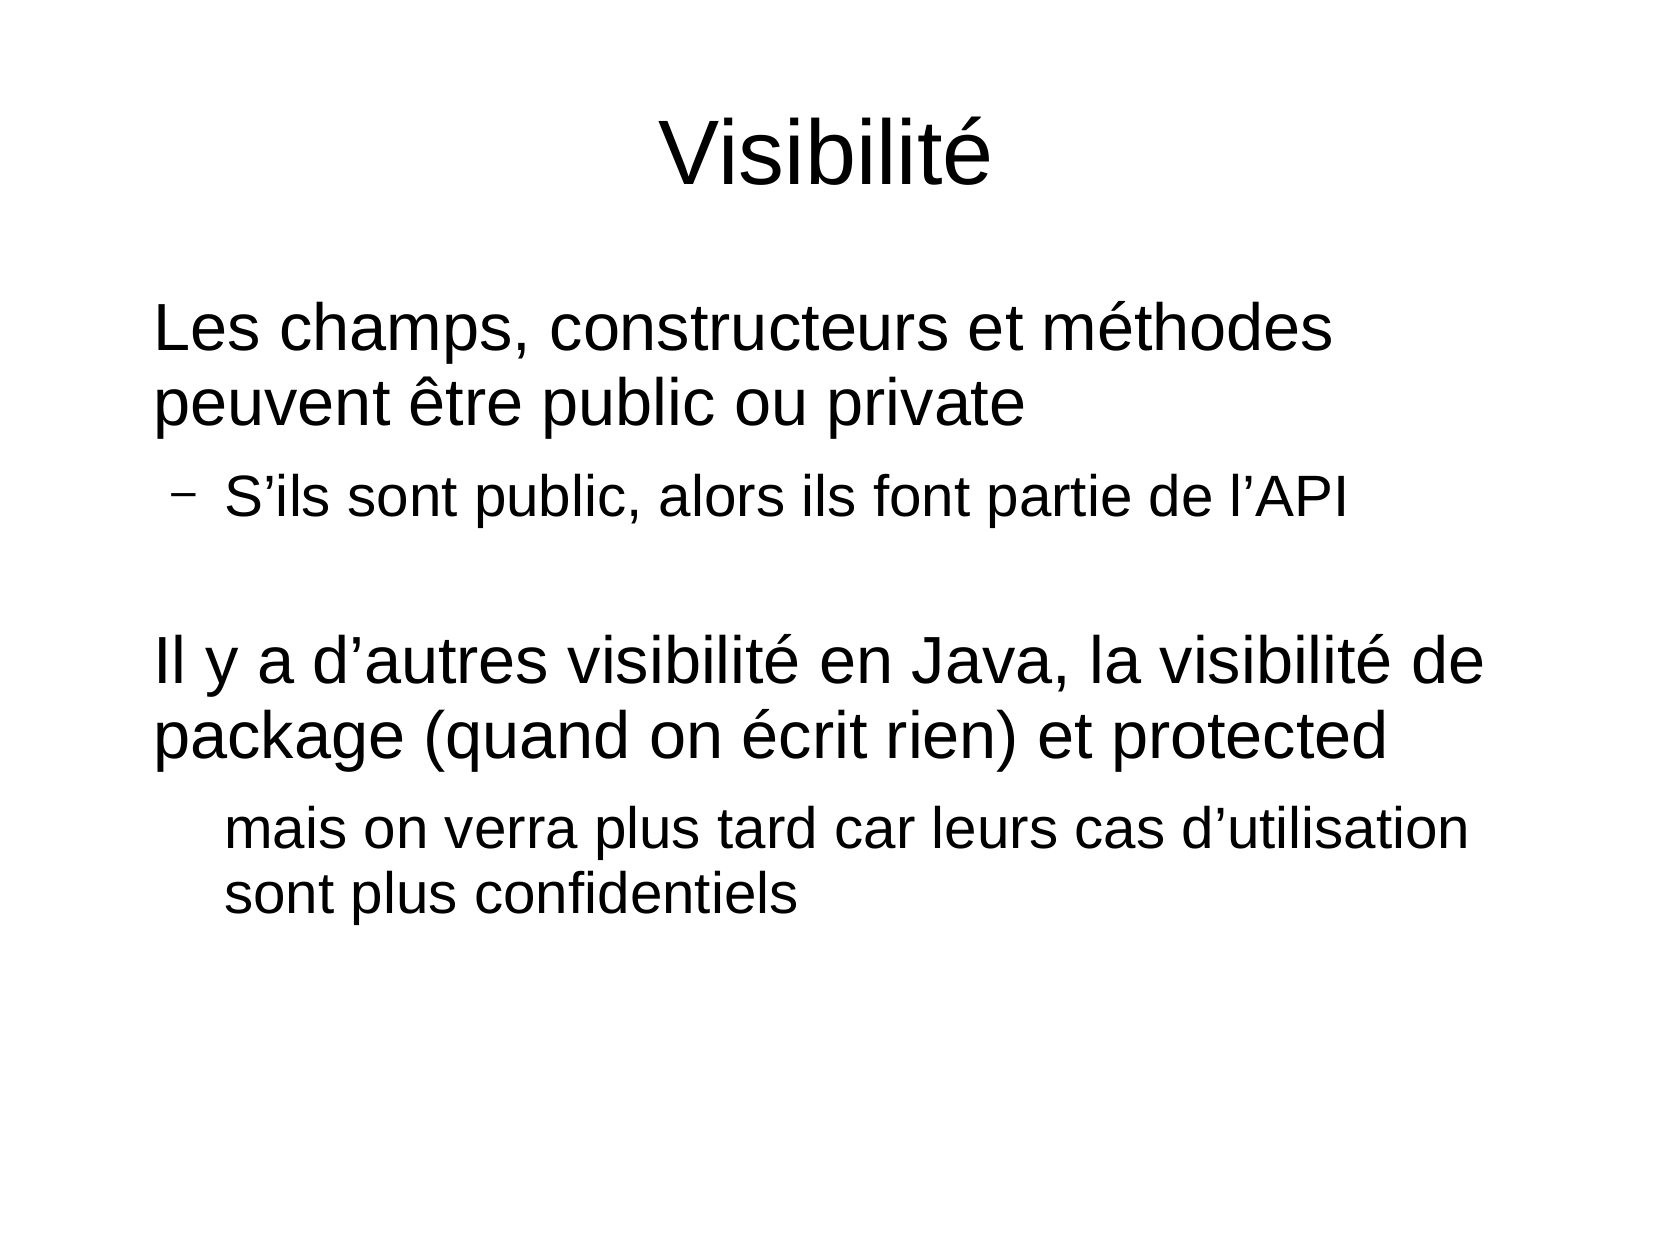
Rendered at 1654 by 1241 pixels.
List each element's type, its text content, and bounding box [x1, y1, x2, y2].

list Les champs, constructeurs et méthodes peuvent être public ou private S’ils sont public, alors ils font partie de l’API Il y a d’autres visibilité en Java, la visibilité de package (quand on écrit rien) et protected mais on verra plus tard car leurs cas d’utilisation sont plus confidentiels [82, 290, 1571, 1010]
title Visibilité [82, 49, 1571, 257]
